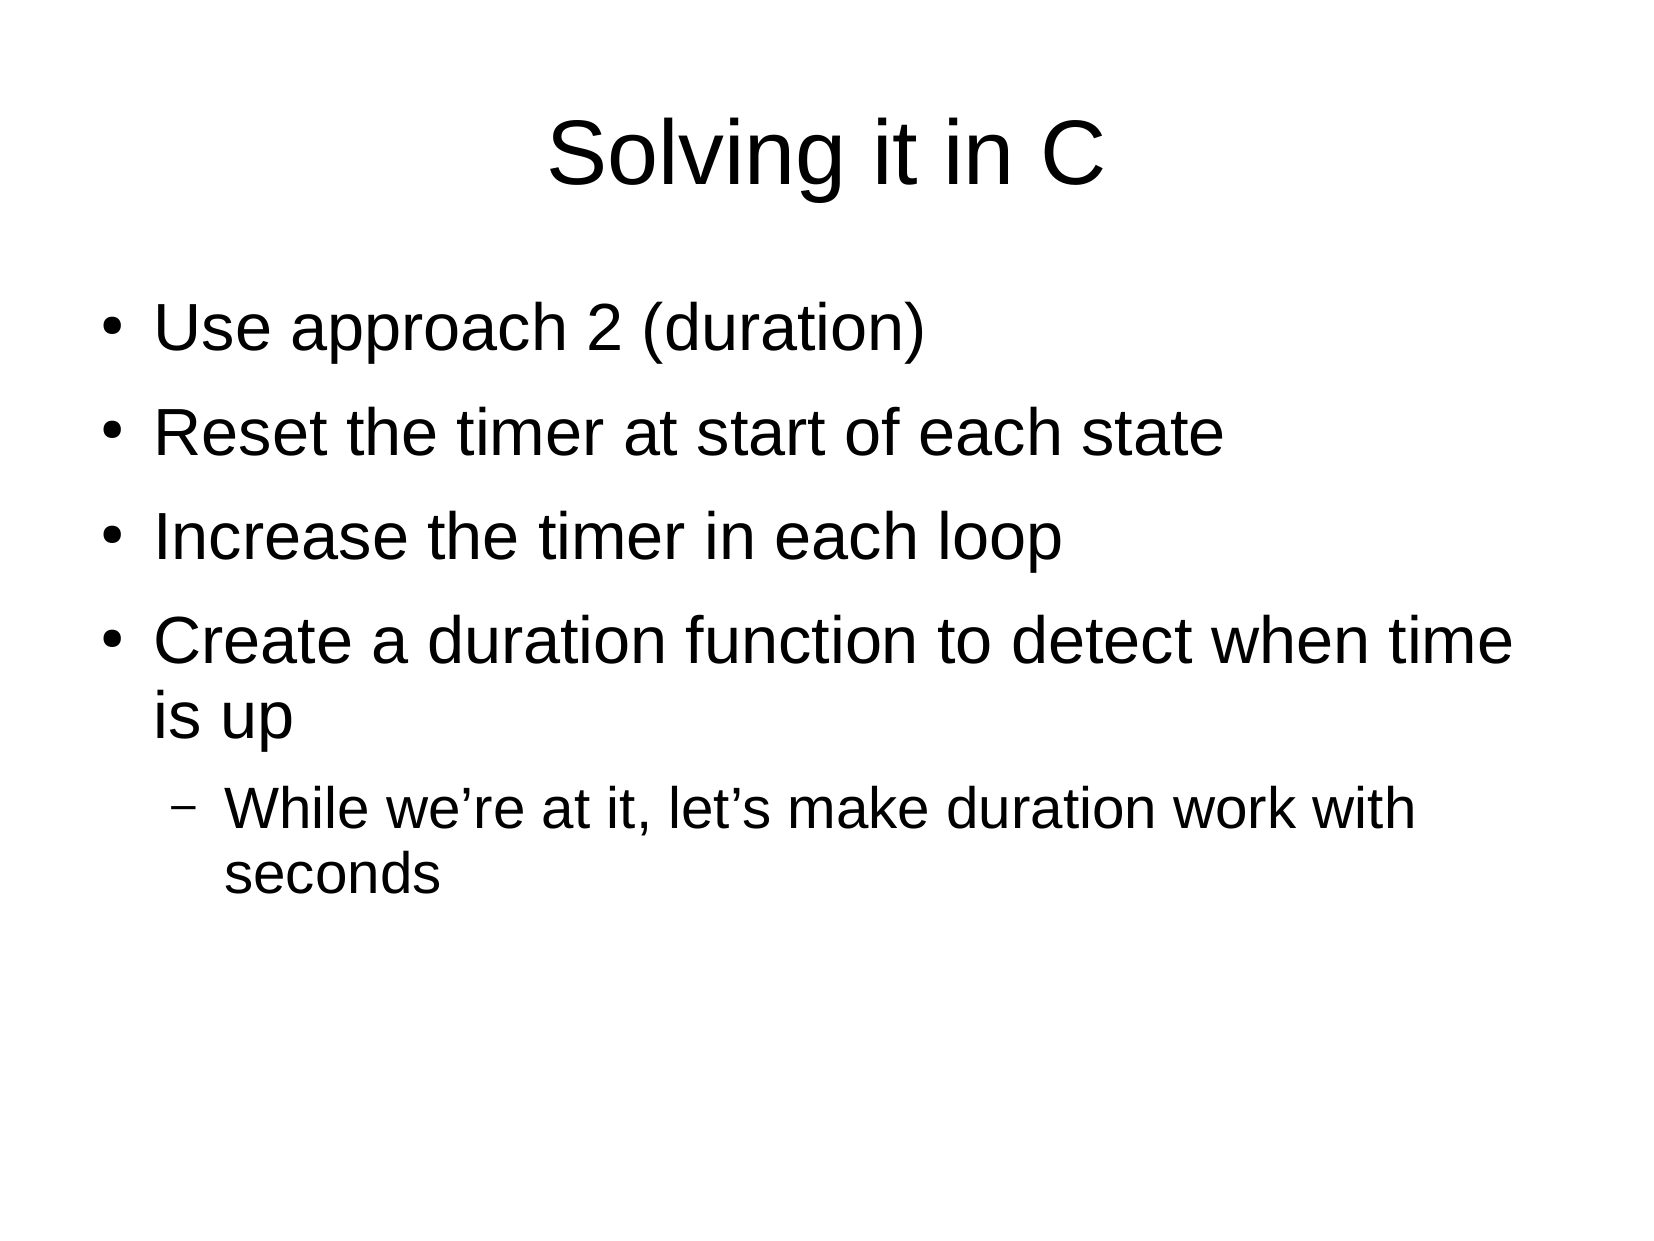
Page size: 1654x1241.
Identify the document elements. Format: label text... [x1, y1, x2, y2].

list Use approach 2 (duration) Reset the timer at start of each state Increase the timer in each loop Create a duration function to detect when time is up While we’re at it, let’s make duration work with seconds [82, 290, 1571, 1010]
title Solving it in C [82, 49, 1571, 257]
